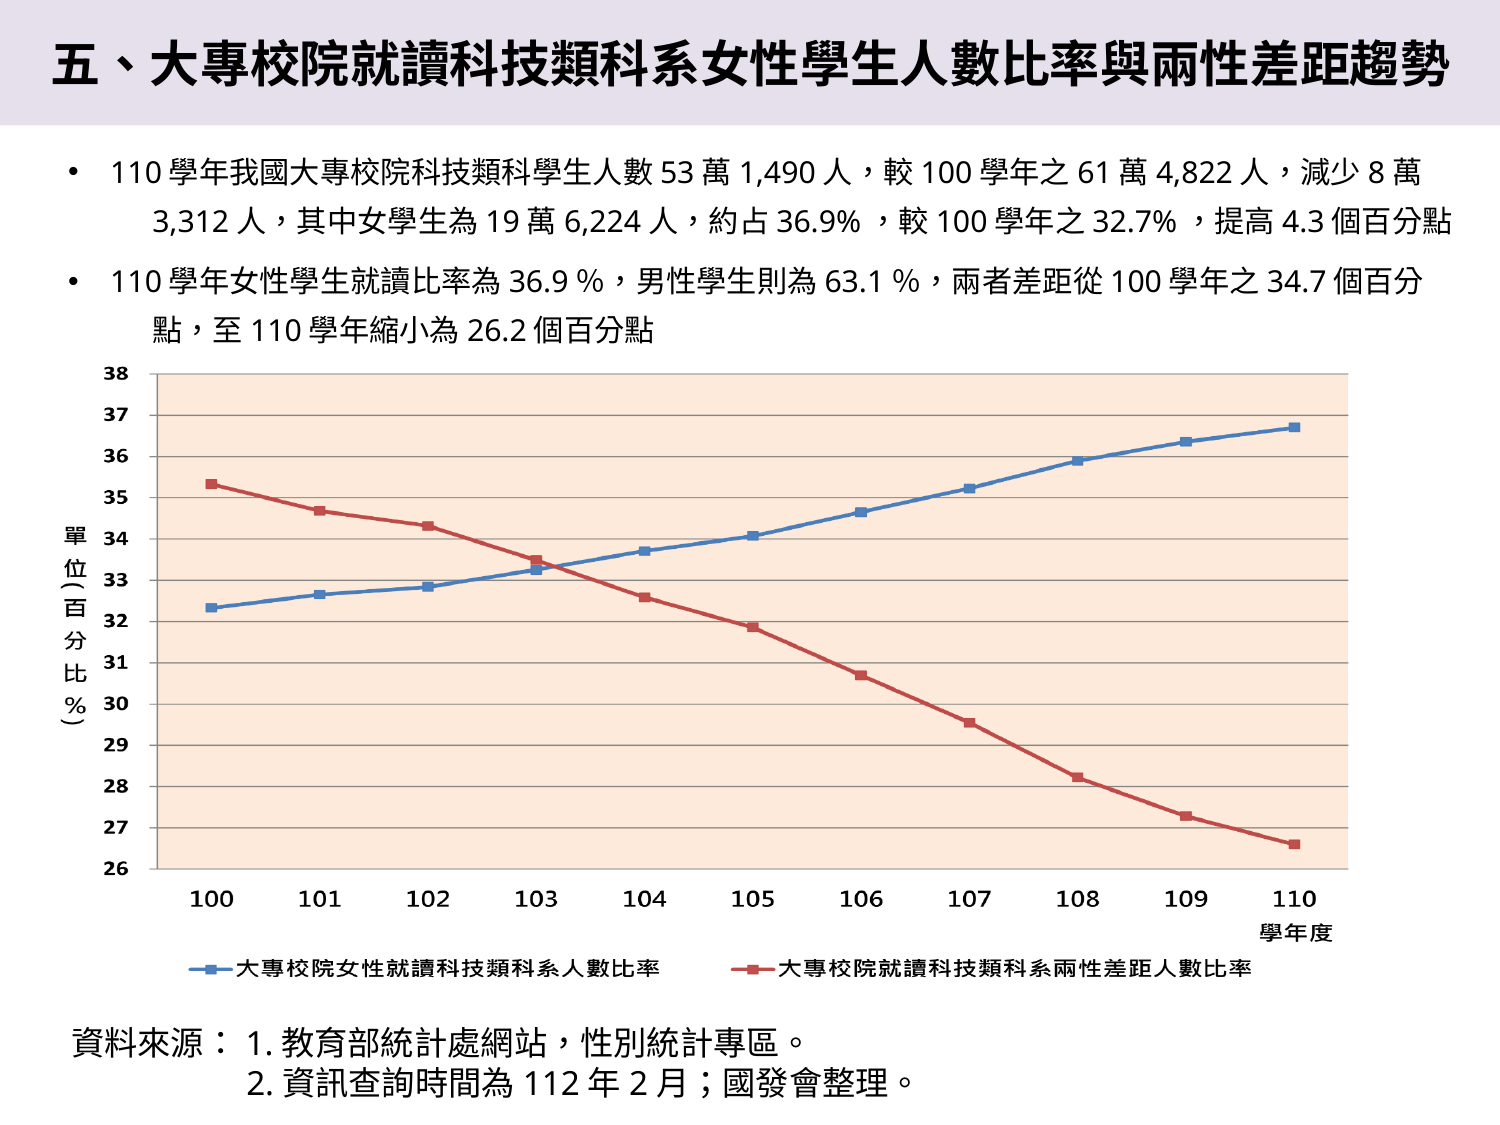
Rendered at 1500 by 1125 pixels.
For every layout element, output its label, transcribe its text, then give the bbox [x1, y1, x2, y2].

text_box [41, 128, 1483, 366]
text_box 資料來源：1.教育部統計處網站，性別統計專區。 2.資訊查詢時間為112年2月；國發會整理。 [56, 1014, 1500, 1111]
text_box 五、大專校院就讀科技類科系女性學生人數比率與兩性差距趨勢 [0, 0, 1500, 126]
picture [27, 352, 1371, 1024]
text_box 110學年我國大專校院科技類科學生人數53萬1,490人，較100學年之61萬4,822人，減少8萬3,312人，其中女學生為19萬6,224人，約占36.9%，較100學年之32.7%，提高4.3個百分點 110學年女性學生就讀比率為36.9％，男性學生則為63.1％，兩者差距從100學年之34.7個百分點，至110學年縮小為26.2個百分點 [53, 133, 1471, 369]
